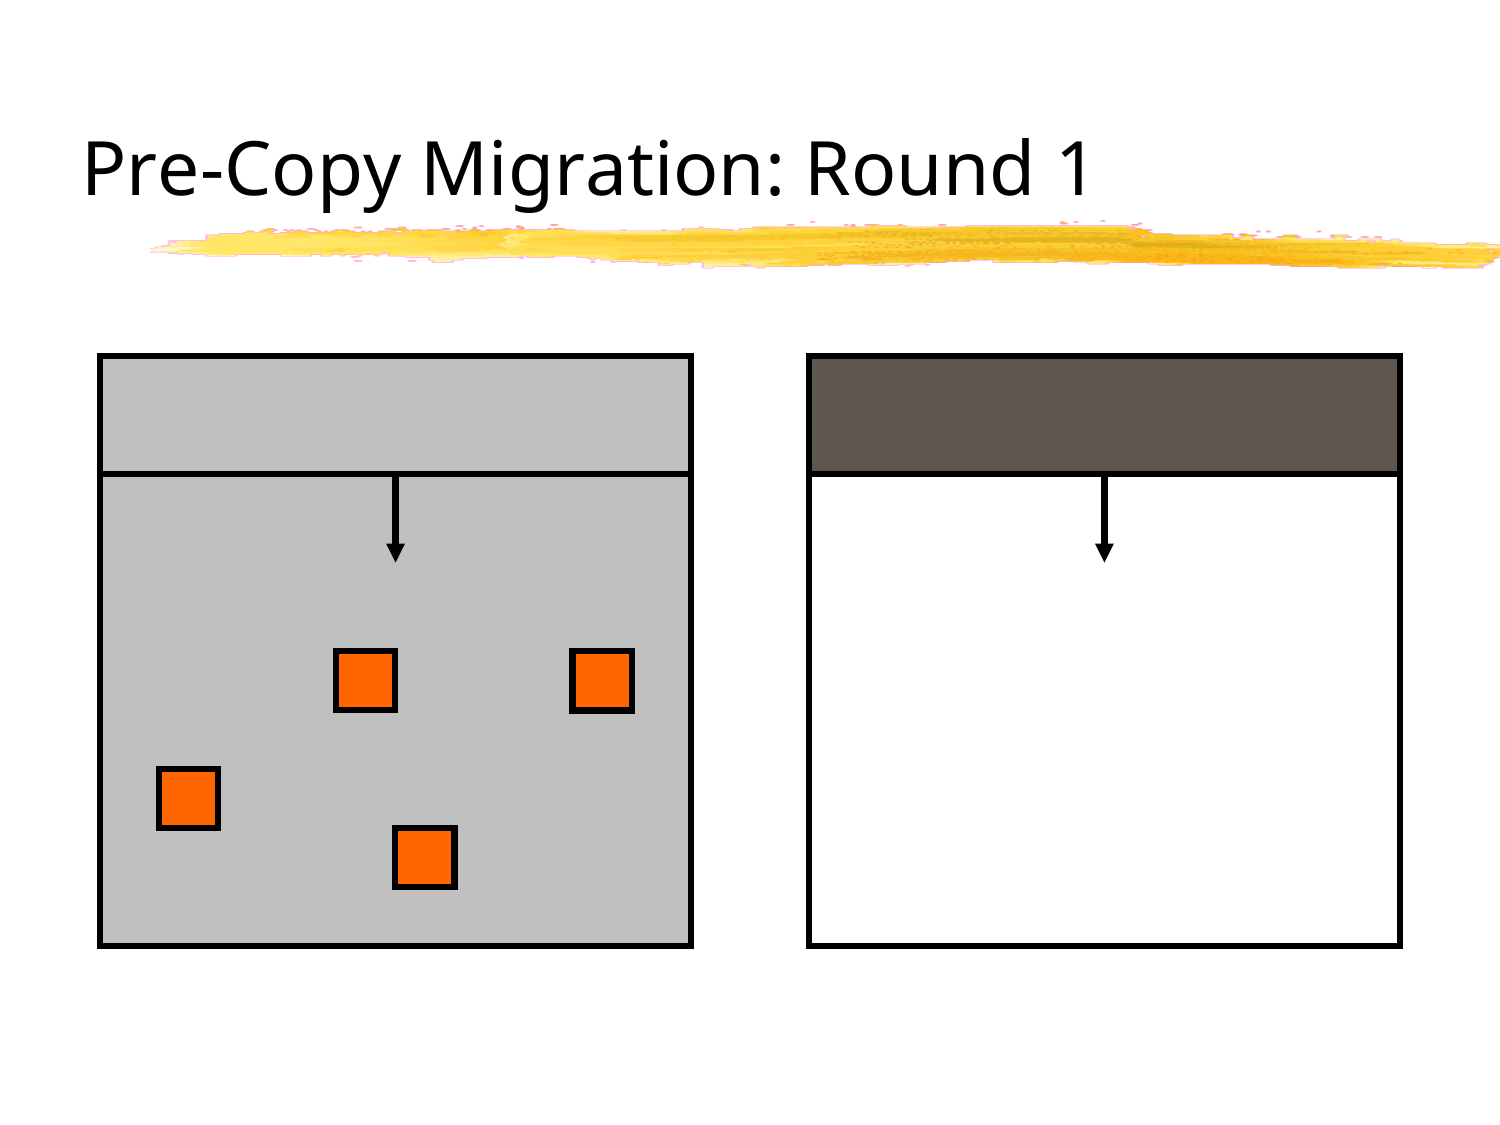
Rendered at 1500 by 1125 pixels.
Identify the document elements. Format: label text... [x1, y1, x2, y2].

picture [150, 215, 1500, 279]
text_box [100, 355, 691, 947]
text_box [809, 355, 1400, 474]
title Pre-Copy Migration: Round 1 [66, 37, 1342, 225]
